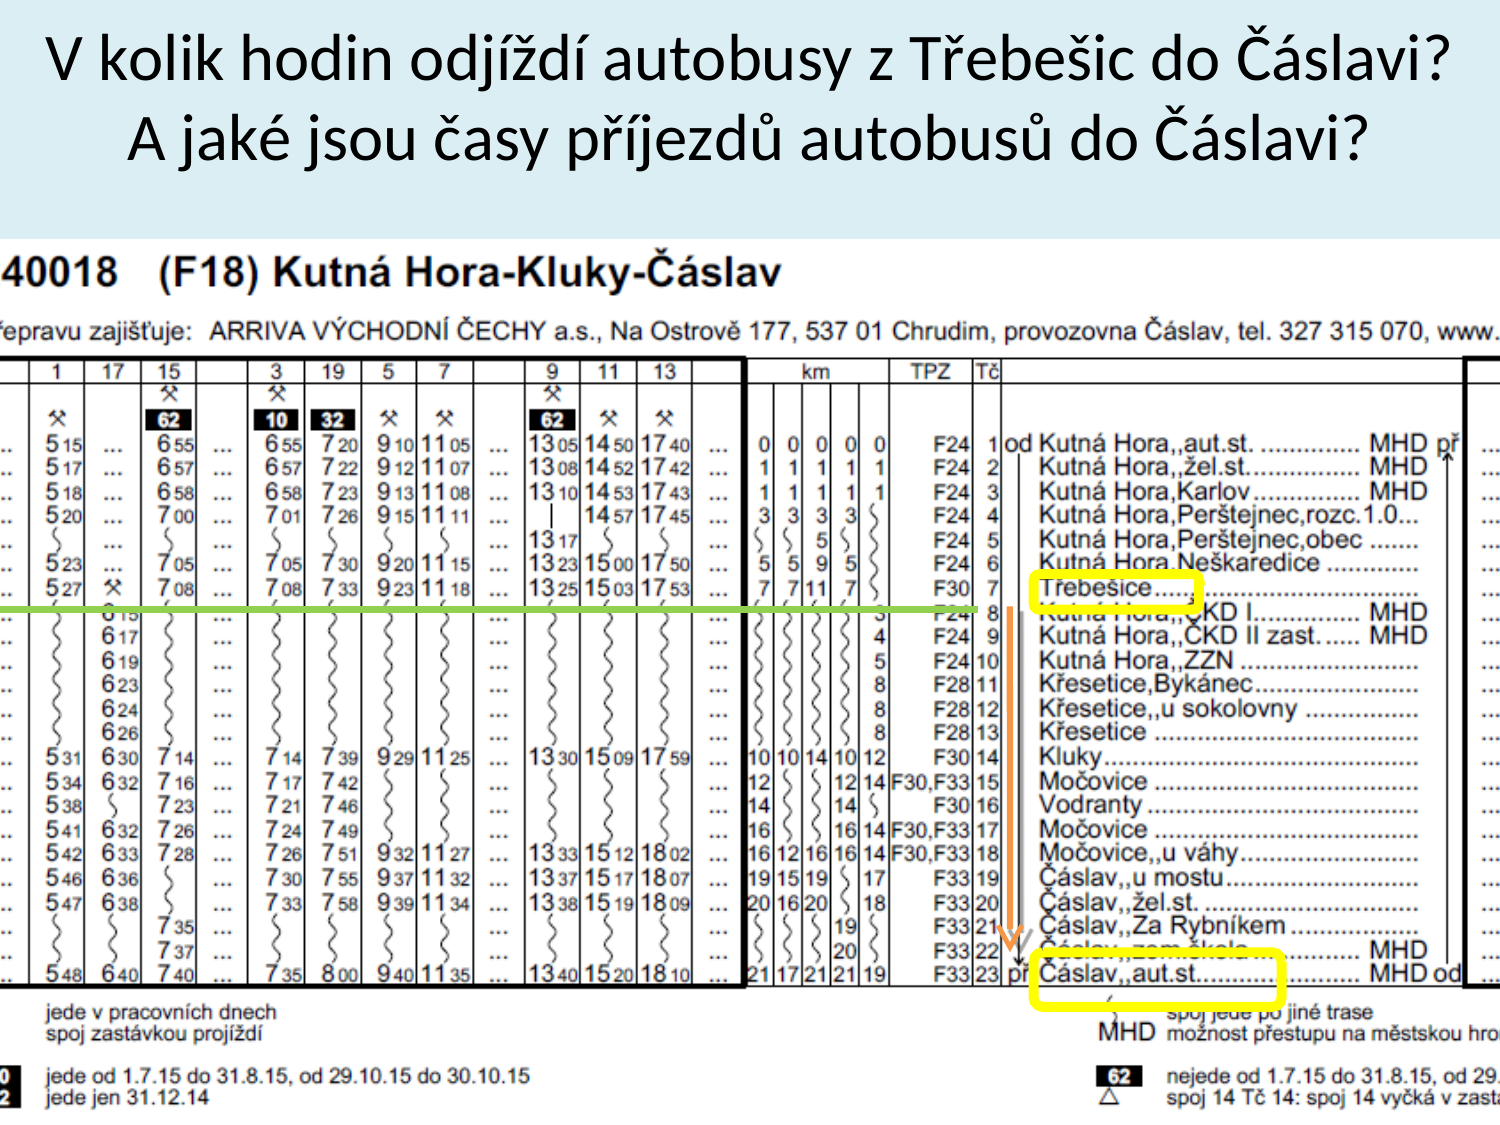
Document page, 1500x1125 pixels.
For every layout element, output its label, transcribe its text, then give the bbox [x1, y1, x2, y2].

title V kolik hodin odjíždí autobusy z Třebešic do Čáslavi? A jaké jsou časy příjezdů autobusů do Čáslavi? [0, 0, 1500, 188]
text_box [1033, 952, 1282, 1007]
picture [0, 239, 1500, 1125]
text_box [1033, 574, 1199, 610]
